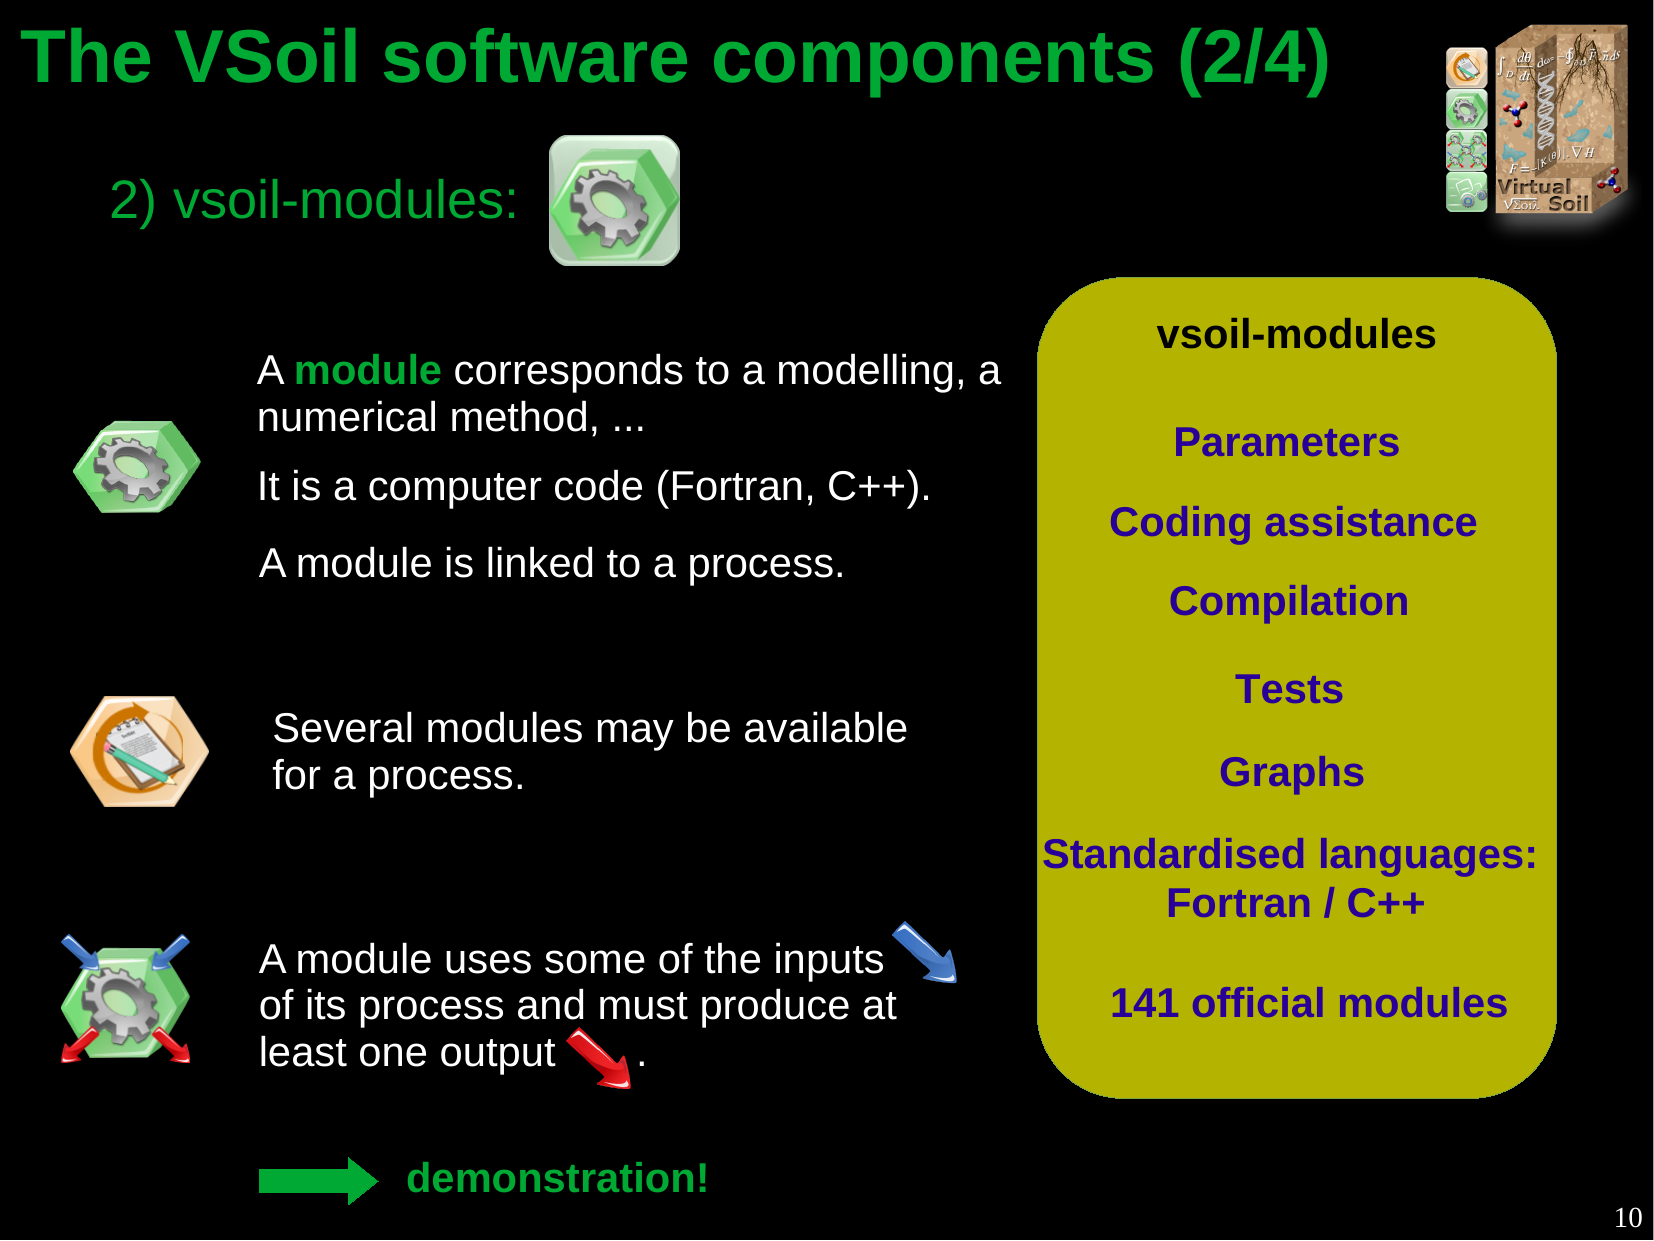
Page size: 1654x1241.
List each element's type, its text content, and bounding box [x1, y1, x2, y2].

text_box Standardised languages: Fortran / C++ [1027, 822, 1565, 935]
text_box Parameters [1158, 410, 1434, 480]
picture [1409, 0, 1642, 260]
picture [61, 934, 190, 1063]
text_box A module corresponds to a modelling, a numerical method, ... [242, 339, 1093, 448]
picture [70, 687, 209, 816]
text_box A module uses some of the inputs of its process and must produce at least one output . [243, 927, 955, 1083]
text_box Tests [1220, 657, 1364, 726]
text_box Coding assistance [1094, 489, 1494, 559]
text_box [259, 1157, 379, 1205]
text_box Several modules may be available for a process. [257, 697, 957, 806]
title 2) vsoil-modules: [109, 169, 615, 230]
text_box A module is linked to a process. [243, 532, 957, 641]
text_box 141 official modules [1095, 970, 1524, 1040]
picture [73, 409, 201, 517]
picture [549, 135, 680, 266]
picture [892, 921, 957, 986]
text_box Compilation [1153, 569, 1437, 638]
text_box It is a computer code (Fortran, C++). [242, 454, 1052, 517]
text_box vsoil-modules [1037, 277, 1557, 822]
text_box vsoil-modules [1037, 935, 1557, 1099]
text_box demonstration! [389, 1145, 772, 1211]
picture [566, 1027, 631, 1092]
text_box Graphs [1204, 740, 1392, 809]
text_box The VSoil software components (2/4) [5, 7, 1418, 107]
